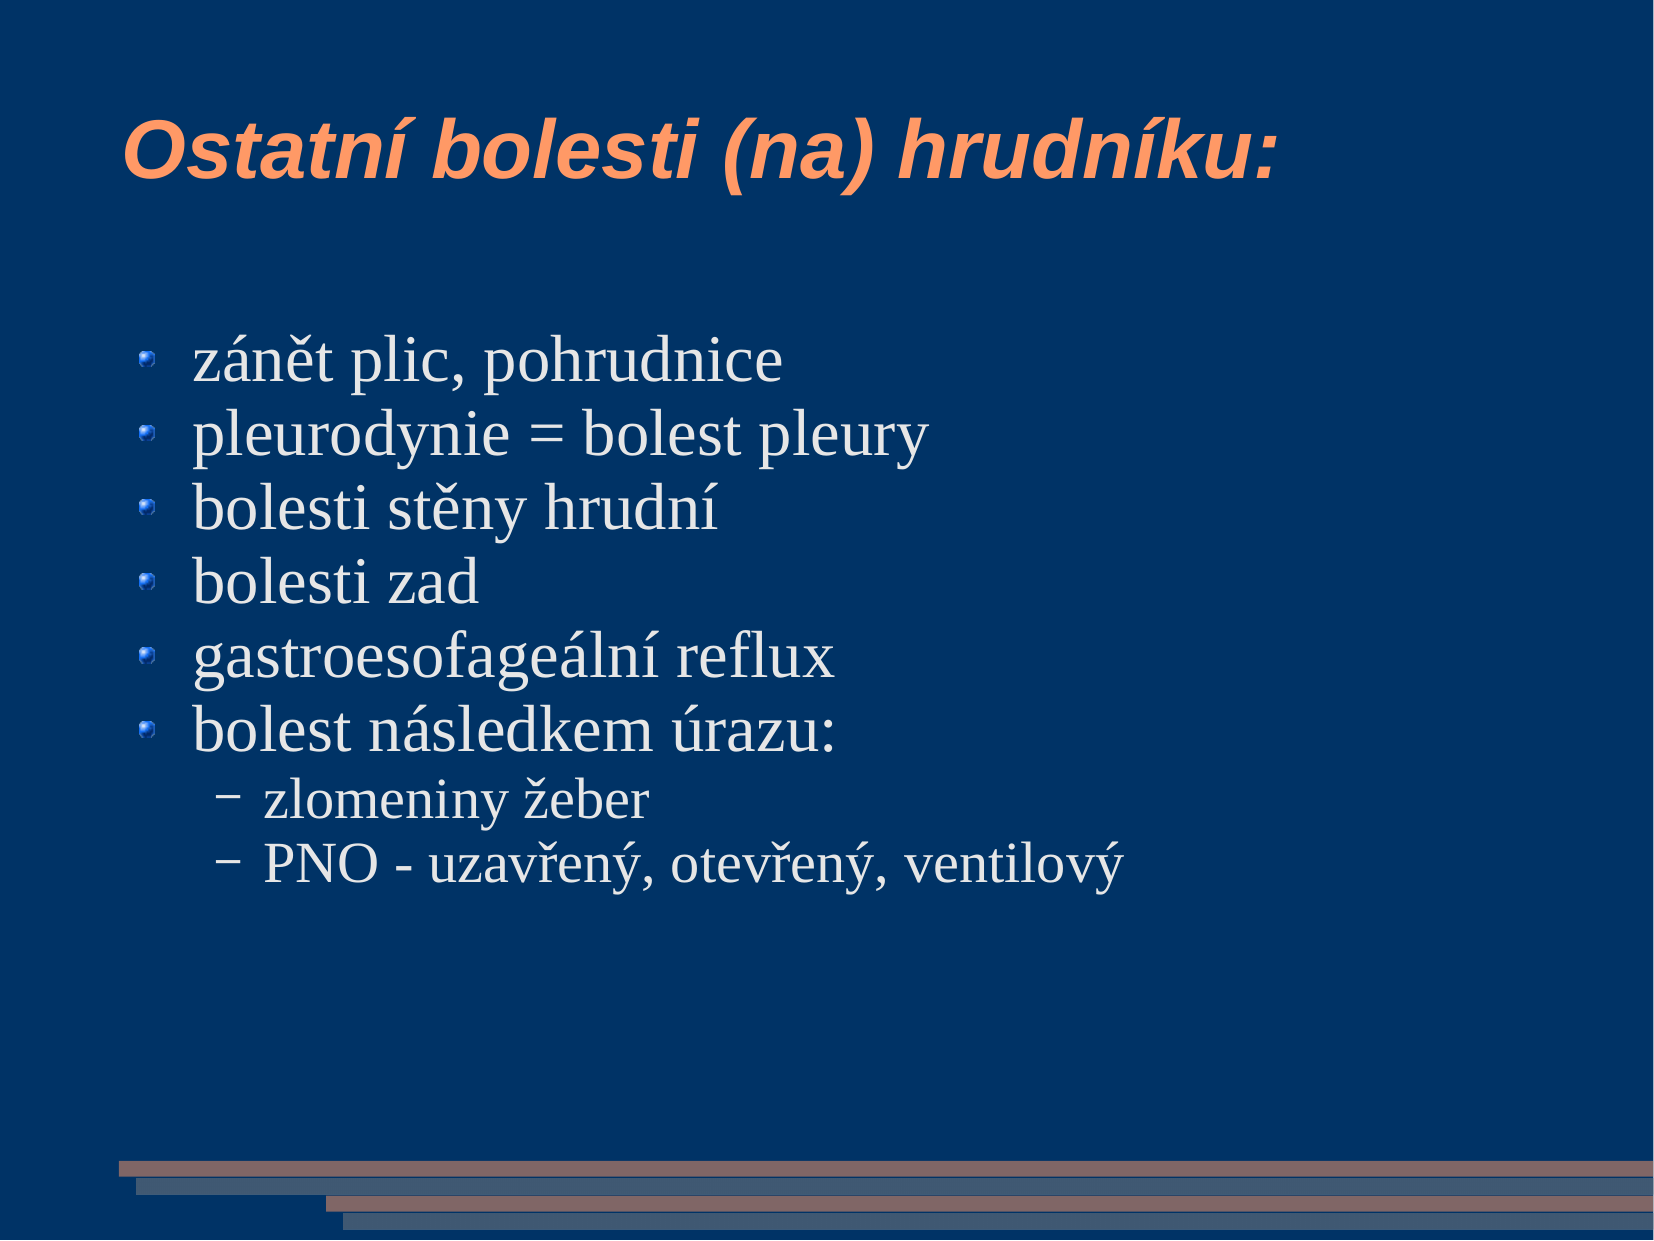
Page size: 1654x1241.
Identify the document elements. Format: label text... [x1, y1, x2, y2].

list zánět plic, pohrudnice pleurodynie = bolest pleury bolesti stěny hrudní bolesti zad gastroesofageální reflux bolest následkem úrazu: zlomeniny žeber PNO - uzavřený, otevřený, ventilový [121, 322, 1561, 1132]
title Ostatní bolesti (na) hrudníku: [121, 46, 1534, 254]
